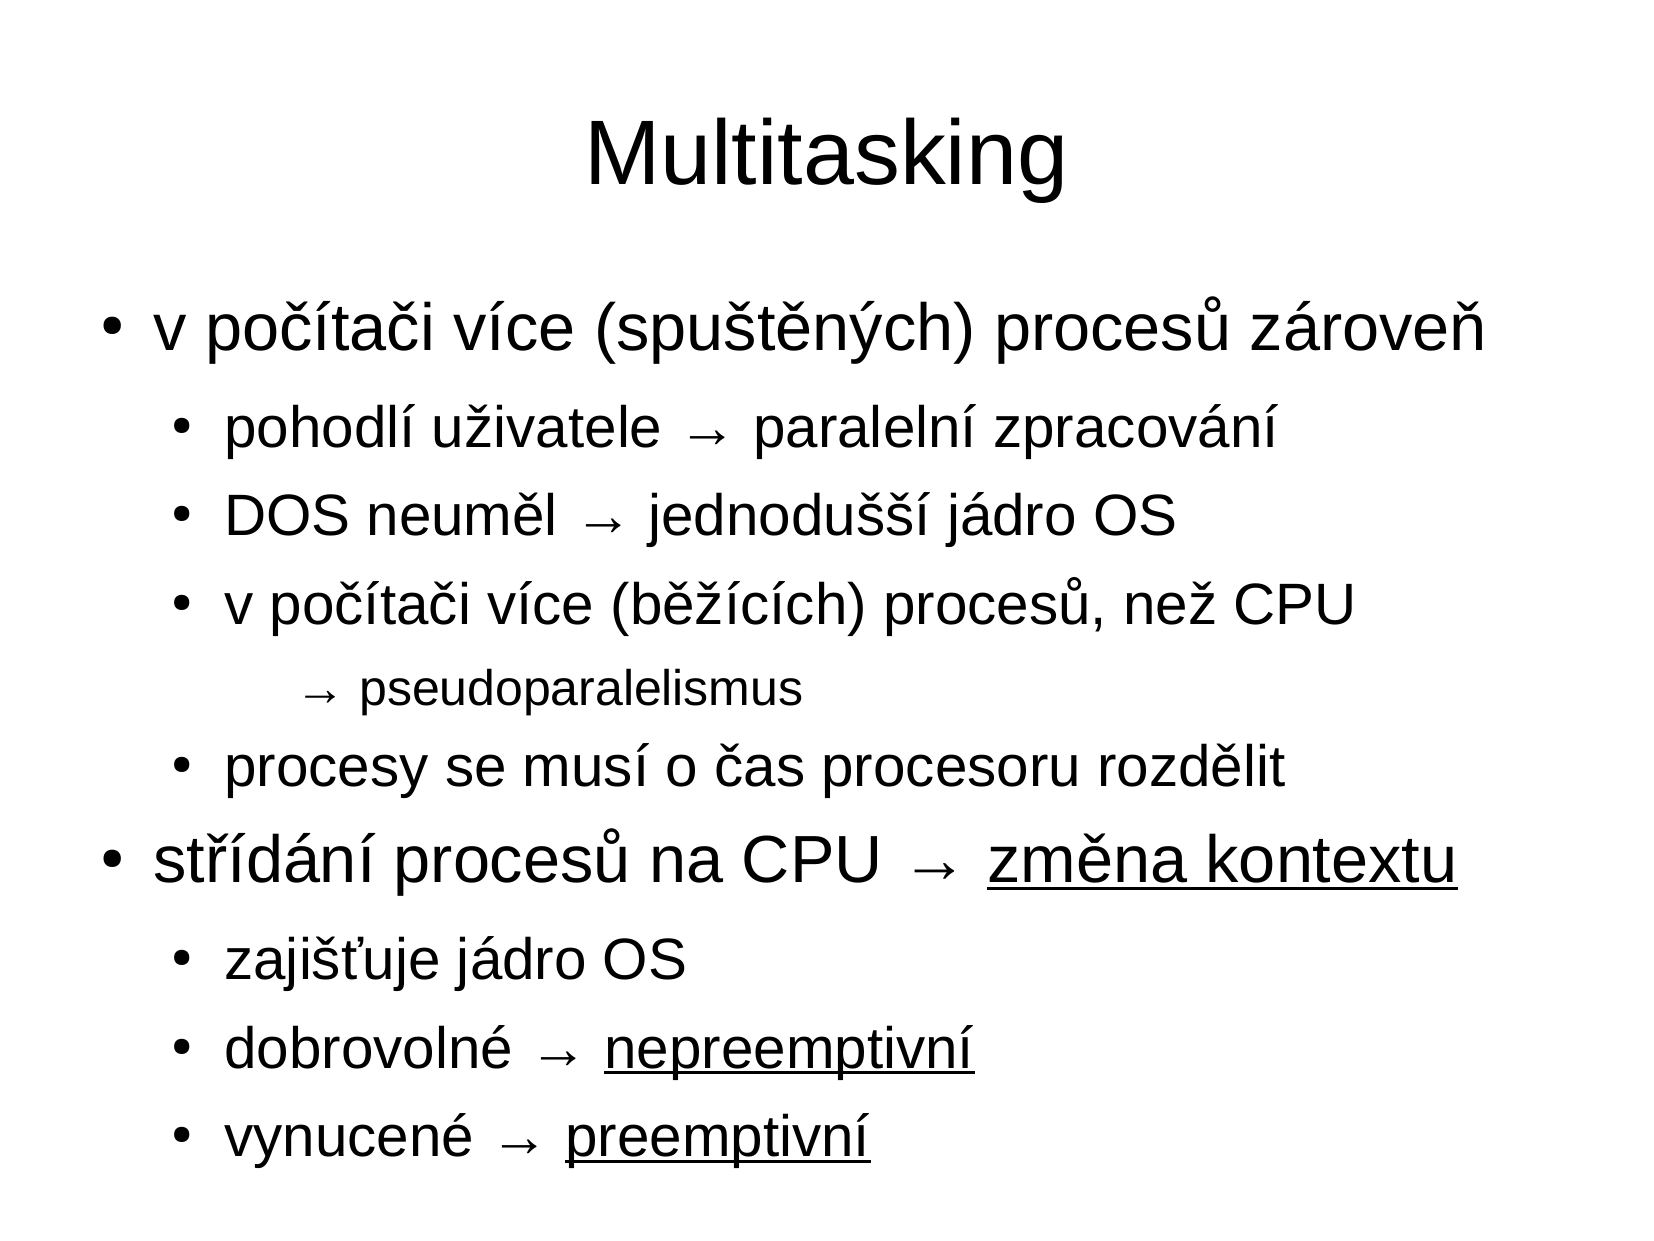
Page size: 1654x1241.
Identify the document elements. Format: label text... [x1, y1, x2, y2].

title Multitasking [82, 56, 1571, 250]
list v počítači více (spuštěných) procesů zároveň pohodlí uživatele → paralelní zpracování DOS neuměl → jednodušší jádro OS v počítači více (běžících) procesů, než CPU → pseudoparalelismus procesy se musí o čas procesoru rozdělit střídání procesů na CPU → změna kontextu zajišťuje jádro OS dobrovolné → nepreemptivní vynucené → preemptivní [82, 290, 1571, 1170]
